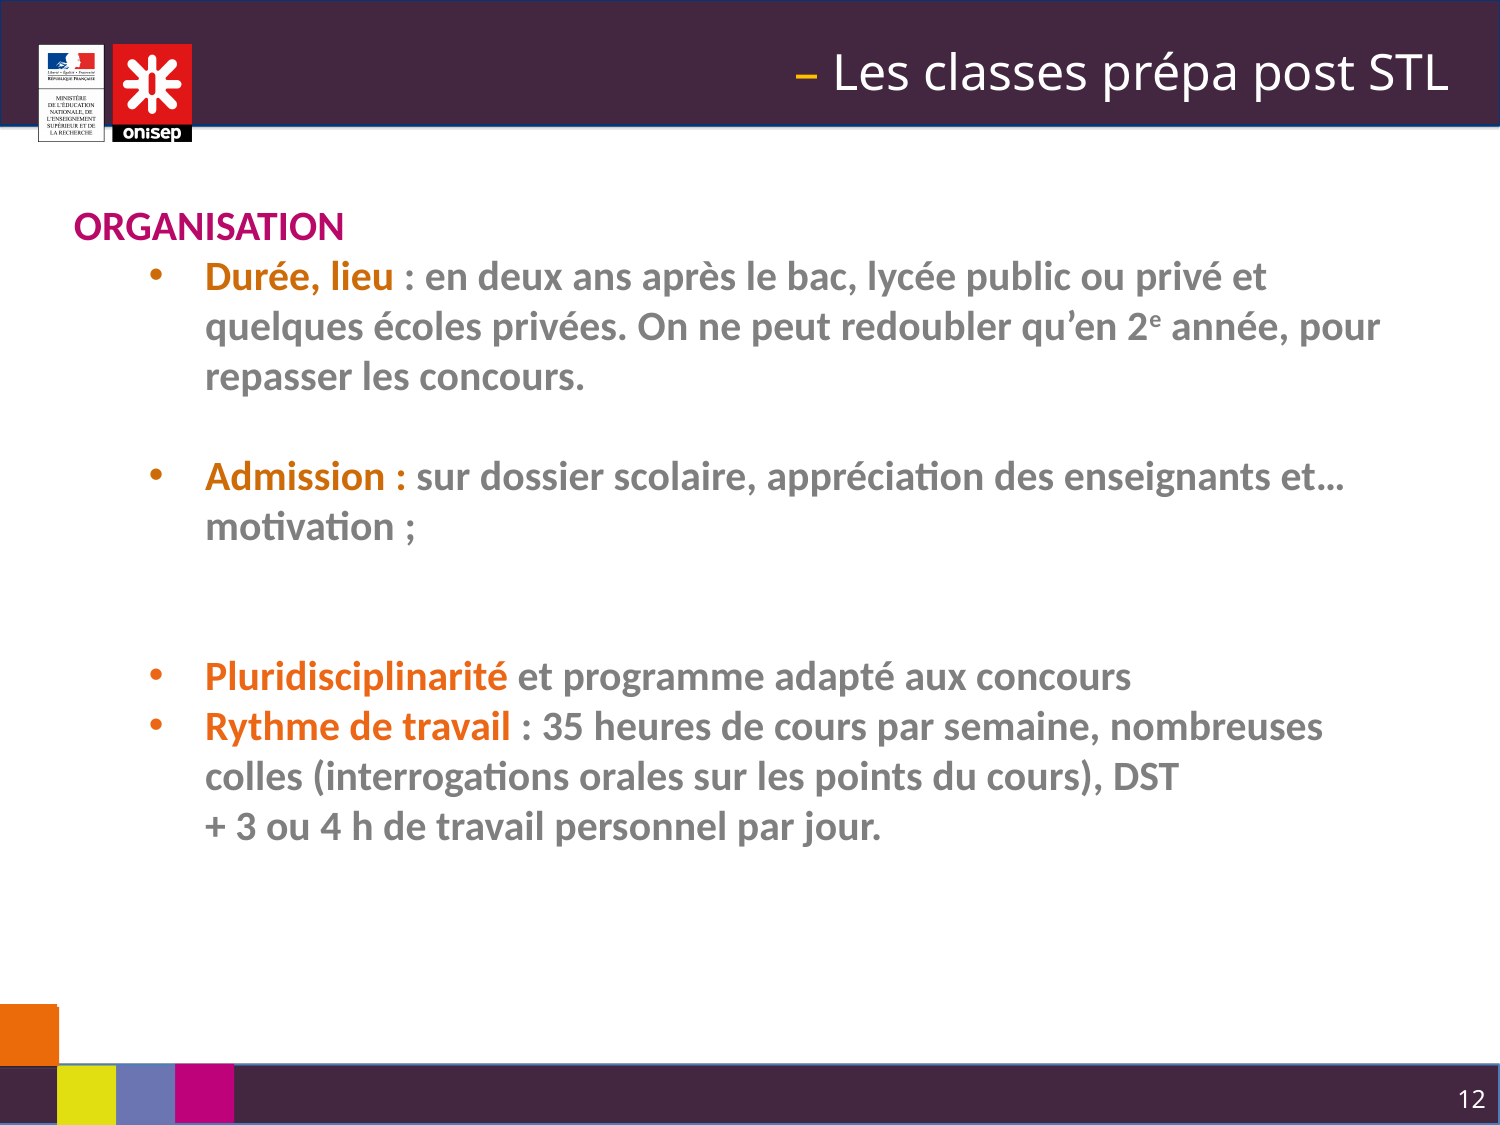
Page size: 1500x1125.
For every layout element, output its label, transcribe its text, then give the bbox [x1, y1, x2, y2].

text_box – Les classes prépa post STL [386, 30, 1465, 111]
picture [0, 44, 1500, 142]
text_box [0, 0, 1500, 125]
text_box [0, 1006, 60, 1066]
slide_number <numéro> [1150, 1070, 1500, 1125]
text_box ORGANISATION Durée, lieu : en deux ans après le bac, lycée public ou privé et quelques écoles privées. On ne peut redoubler qu’en 2e année, pour repasser les concours. Admission : sur dossier scolaire, appréciation des enseignants et… motivation ; Pluridisciplinarité et programme adapté aux concours Rythme de travail : 35 heures de cours par semaine, nombreuses colles (interrogations orales sur les points du cours), DST + 3 ou 4 h de travail personnel par jour. [59, 141, 1441, 1007]
picture [0, 1004, 1500, 1125]
